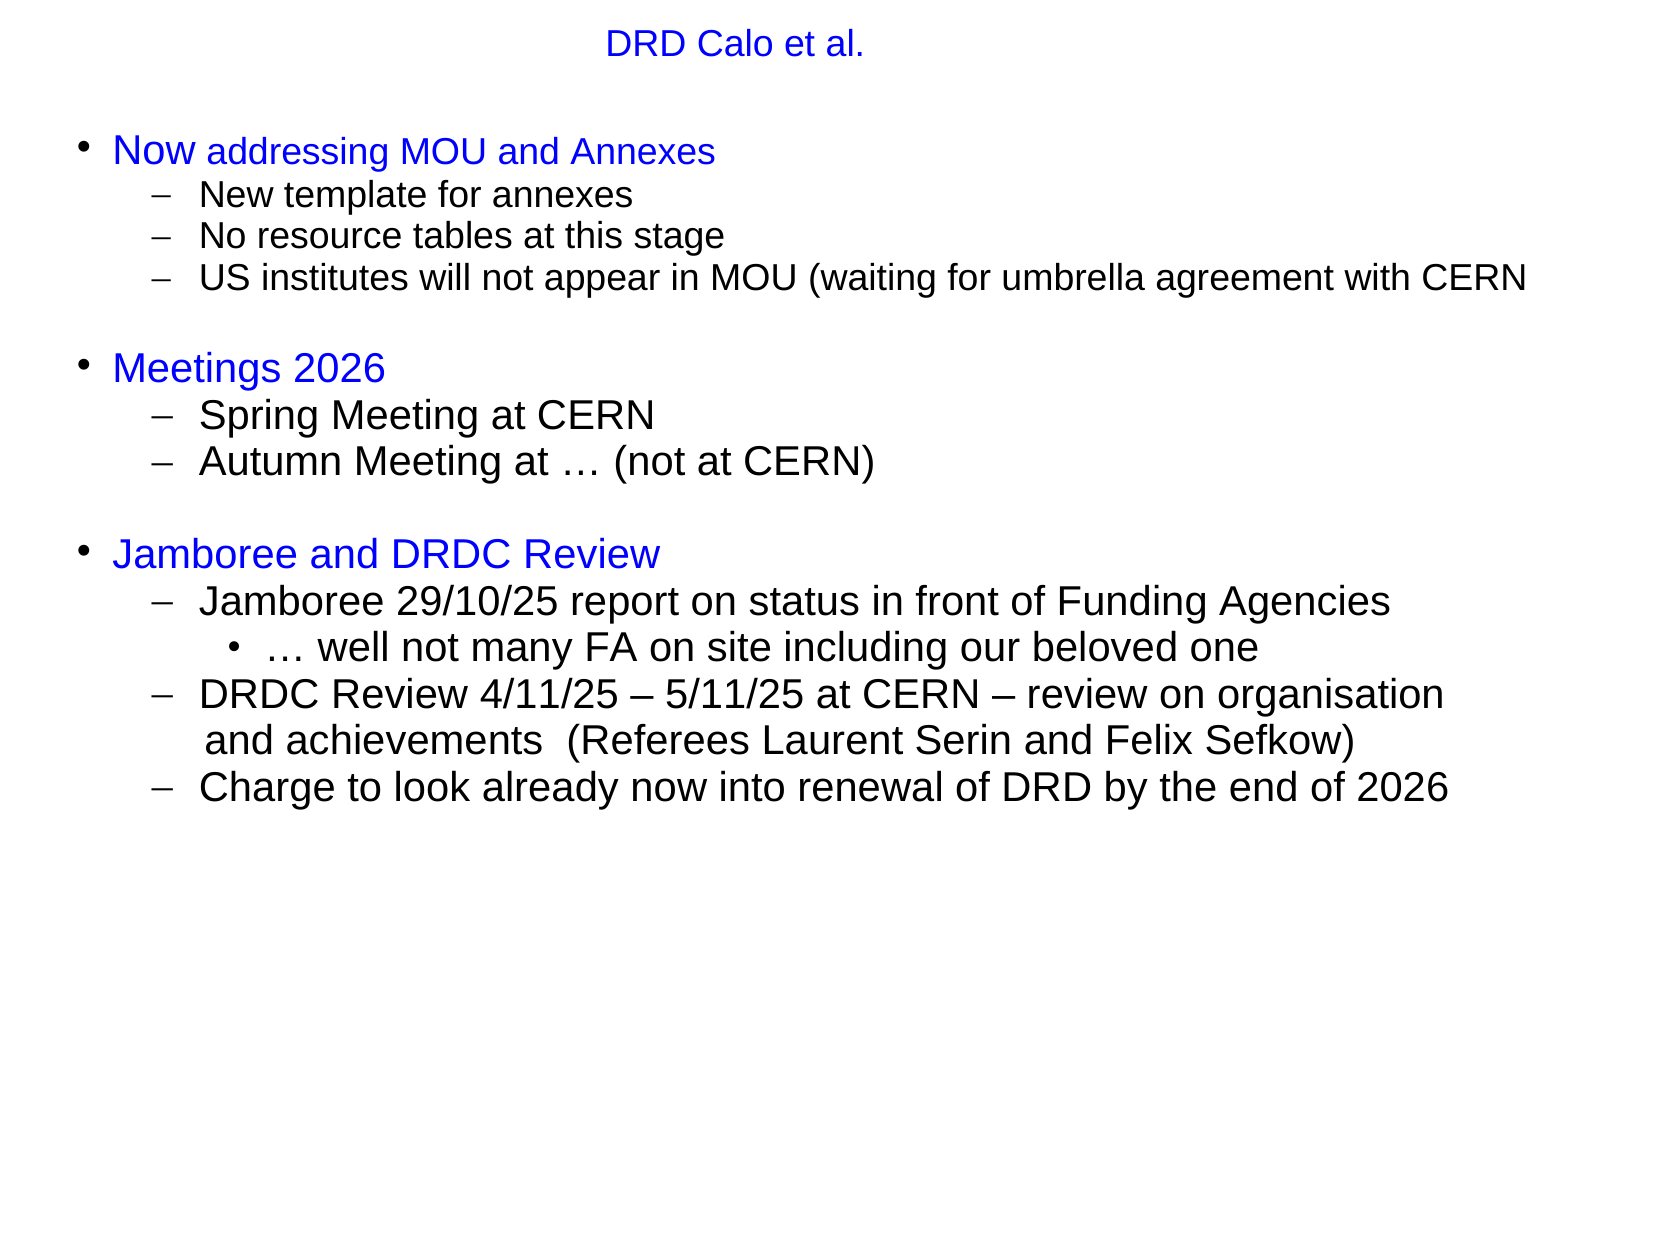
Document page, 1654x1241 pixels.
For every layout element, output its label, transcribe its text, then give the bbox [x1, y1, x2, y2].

text_box DRD Calo et al. [590, 13, 1063, 91]
text_box Now addressing MOU and Annexes New template for annexes No resource tables at this stage US institutes will not appear in MOU (waiting for umbrella agreement with CERN Meetings 2026 Spring Meeting at CERN Autumn Meeting at … (not at CERN) Jamboree and DRDC Review Jamboree 29/10/25 report on status in front of Funding Agencies … well not many FA on site including our beloved one DRDC Review 4/11/25 – 5/11/25 at CERN – review on organisation and achievements (Referees Laurent Serin and Felix Sefkow) Charge to look already now into renewal of DRD by the end of 2026 [62, 119, 1351, 1241]
